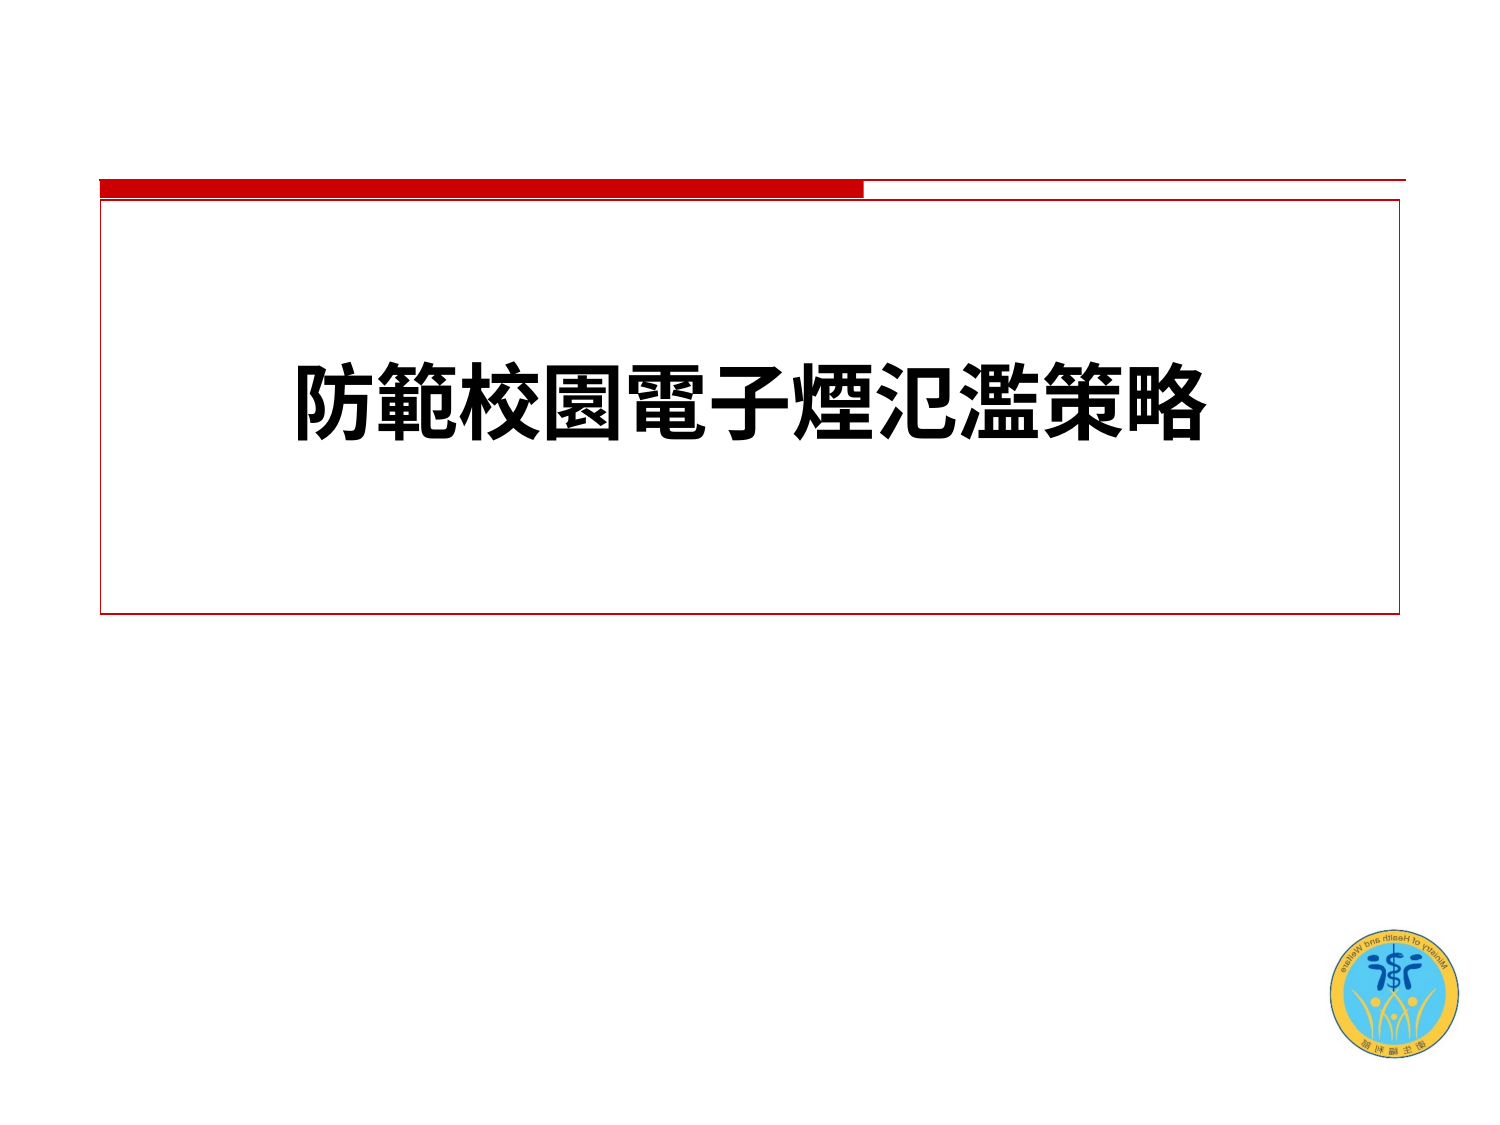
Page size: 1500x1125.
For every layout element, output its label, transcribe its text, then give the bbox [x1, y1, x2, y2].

text_box 防範校園電子煙氾濫策略 [100, 200, 1400, 614]
picture [1323, 927, 1468, 1062]
